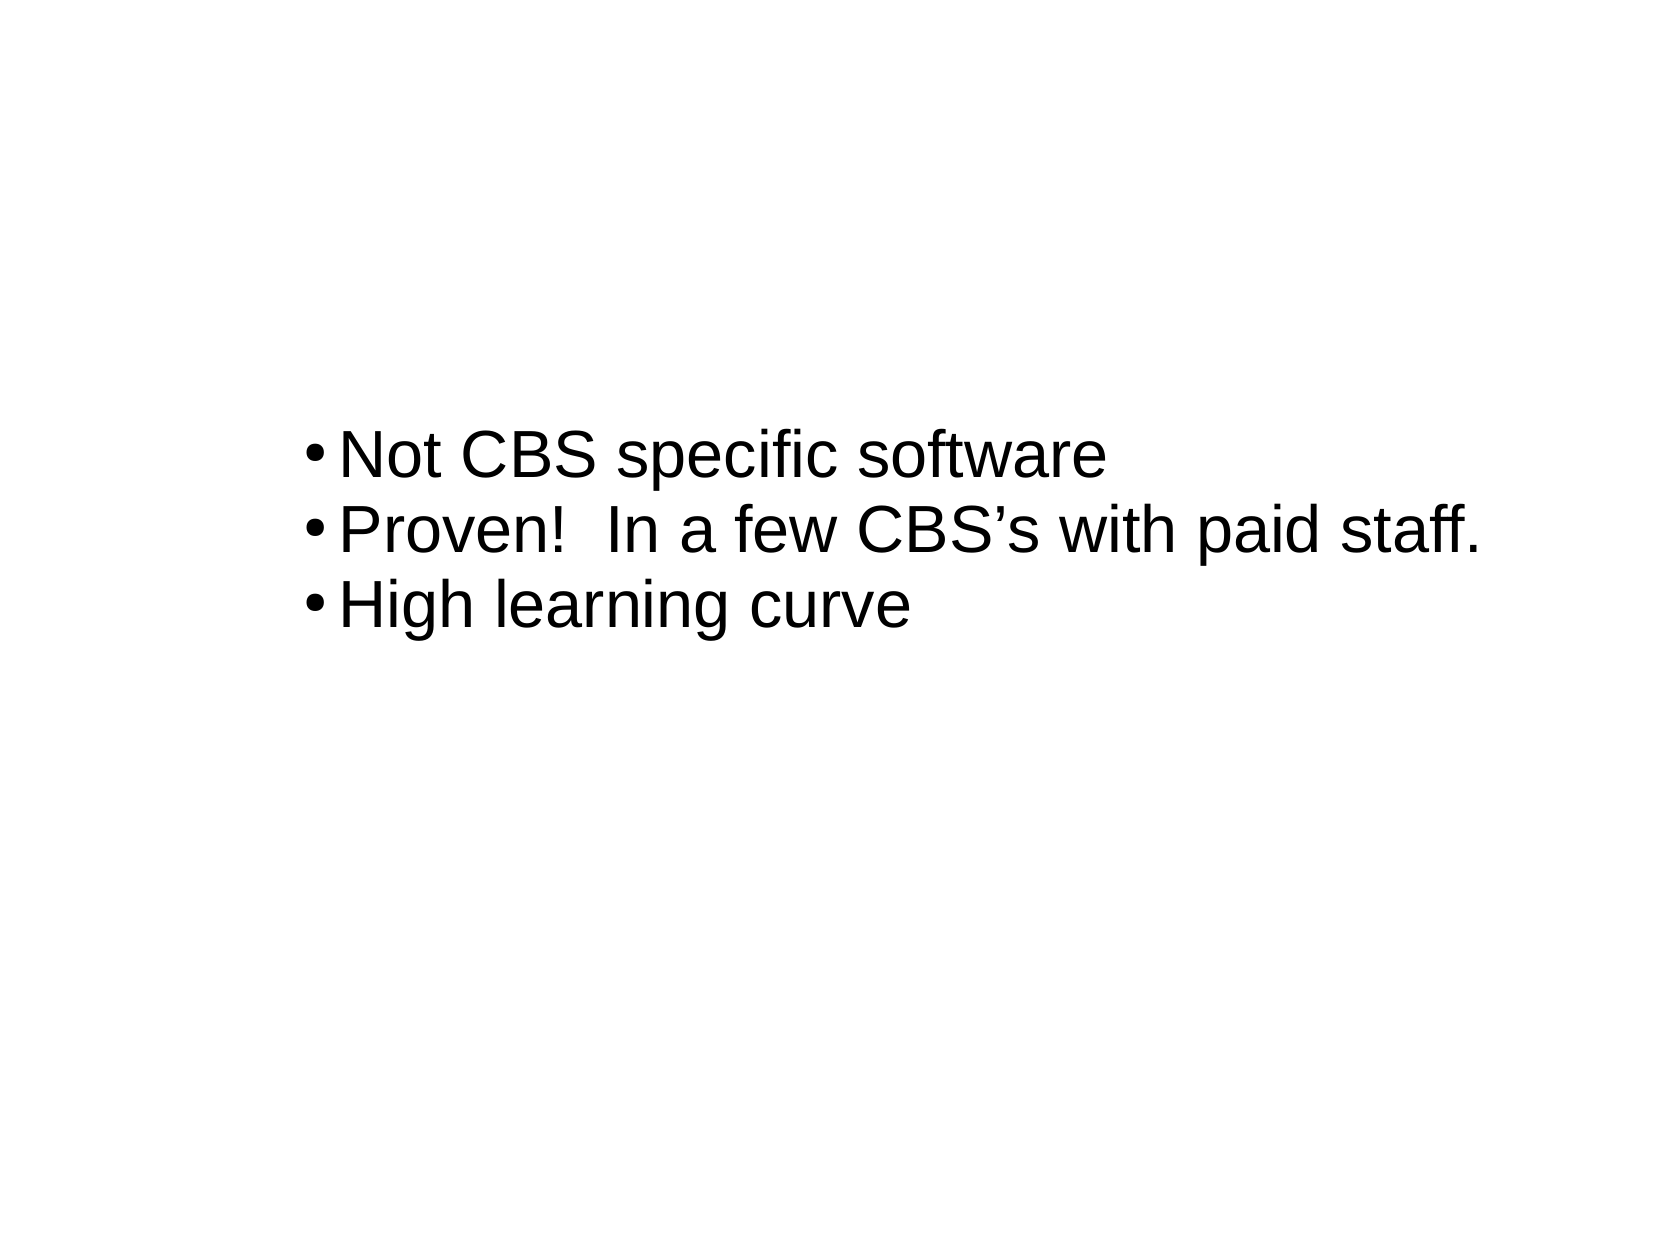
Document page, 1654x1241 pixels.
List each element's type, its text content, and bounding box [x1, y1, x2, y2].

subtitle Not CBS specific software Proven! In a few CBS’s with paid staff. High learning curve [82, 49, 1571, 1010]
